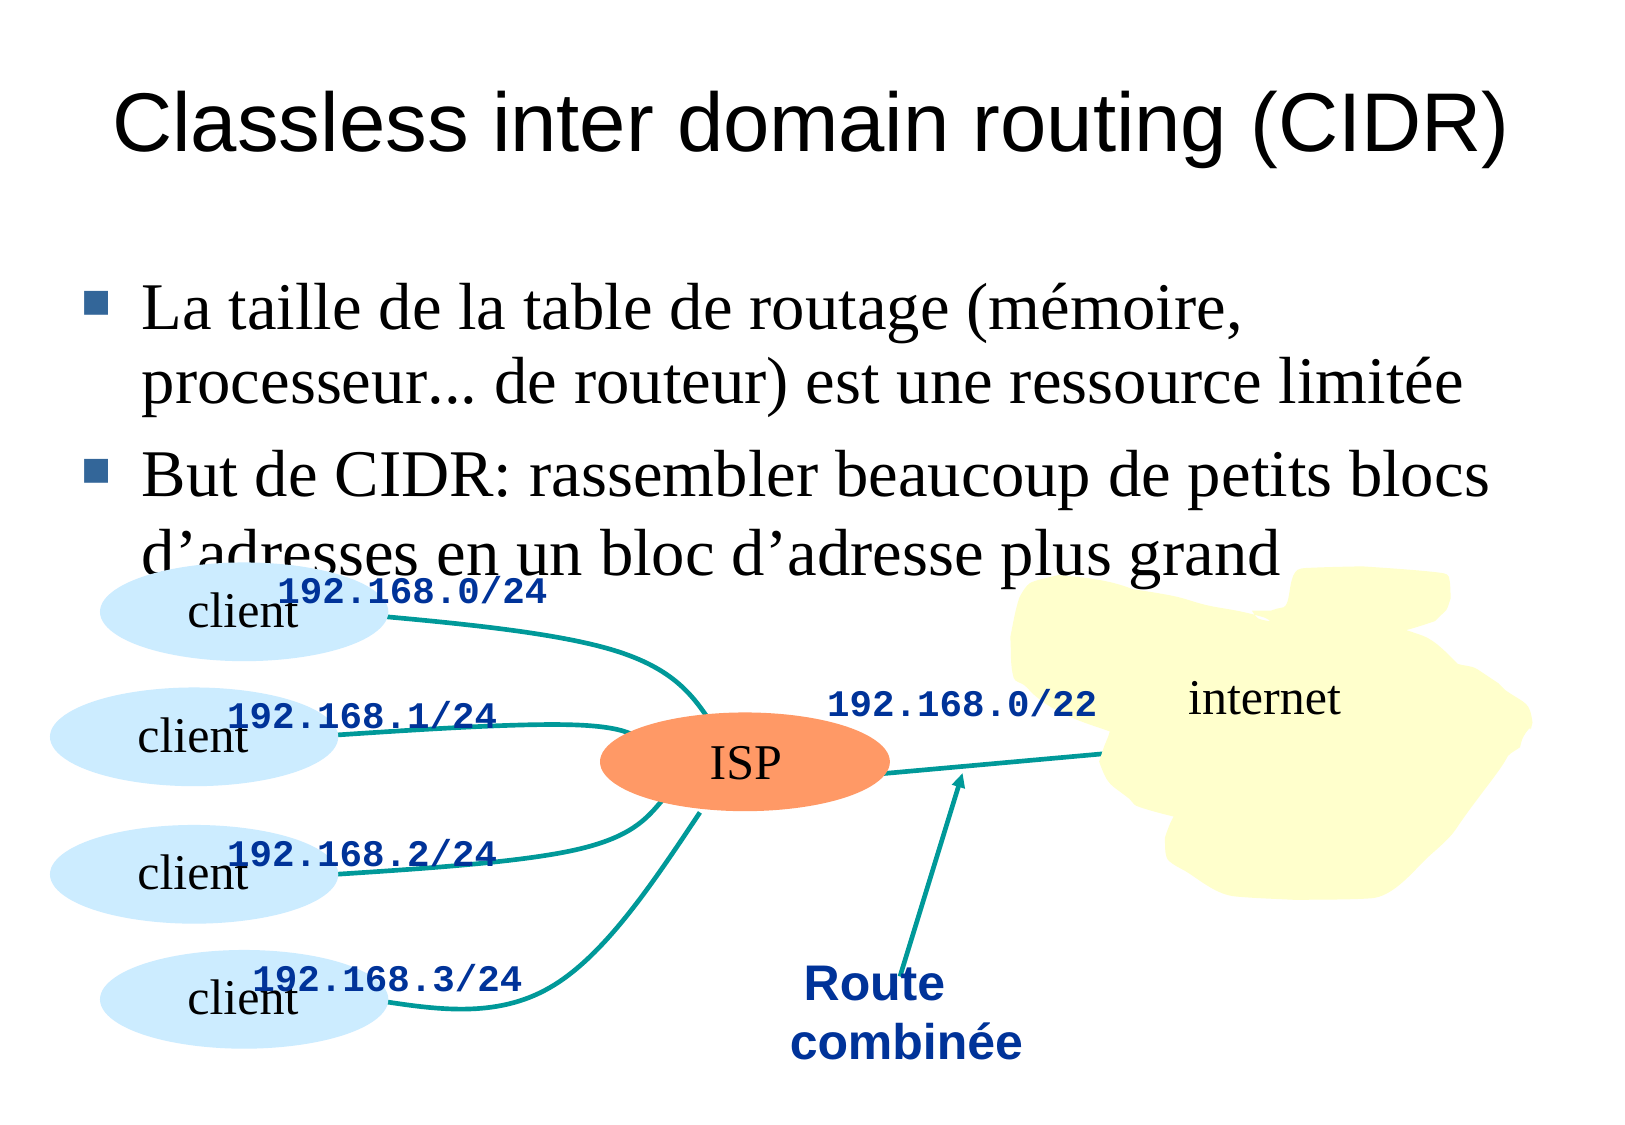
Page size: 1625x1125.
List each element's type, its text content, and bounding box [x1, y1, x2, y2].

text_box [649, 799, 841, 812]
text_box 192.168.3/24 [237, 949, 591, 1008]
text_box [49, 824, 336, 924]
text_box [848, 733, 890, 797]
text_box client [172, 574, 314, 647]
text_box ISP [643, 726, 848, 799]
text_box 192.168.0/24 [262, 562, 616, 621]
text_box Classless inter domain routing (CIDR) [28, 89, 1594, 174]
text_box La taille de la table de routage (mémoire, processeur... de routeur) est une ressource limitée But de CIDR: rassembler beaucoup de petits blocs d’adresses en un bloc d’adresse plus grand [71, 262, 1584, 600]
text_box [645, 712, 812, 726]
text_box 192.168.2/24 [212, 824, 566, 883]
text_box [1010, 566, 1533, 900]
text_box internet [1173, 662, 1357, 734]
text_box client [172, 962, 314, 1034]
text_box client [122, 837, 264, 909]
text_box 192.168.0/22 [812, 674, 1166, 733]
text_box [49, 687, 336, 787]
text_box 192.168.1/24 [212, 687, 566, 746]
text_box Route combinée [774, 946, 1153, 1079]
text_box client [122, 699, 264, 772]
text_box [600, 726, 643, 797]
text_box [99, 562, 386, 662]
text_box [99, 950, 387, 1049]
